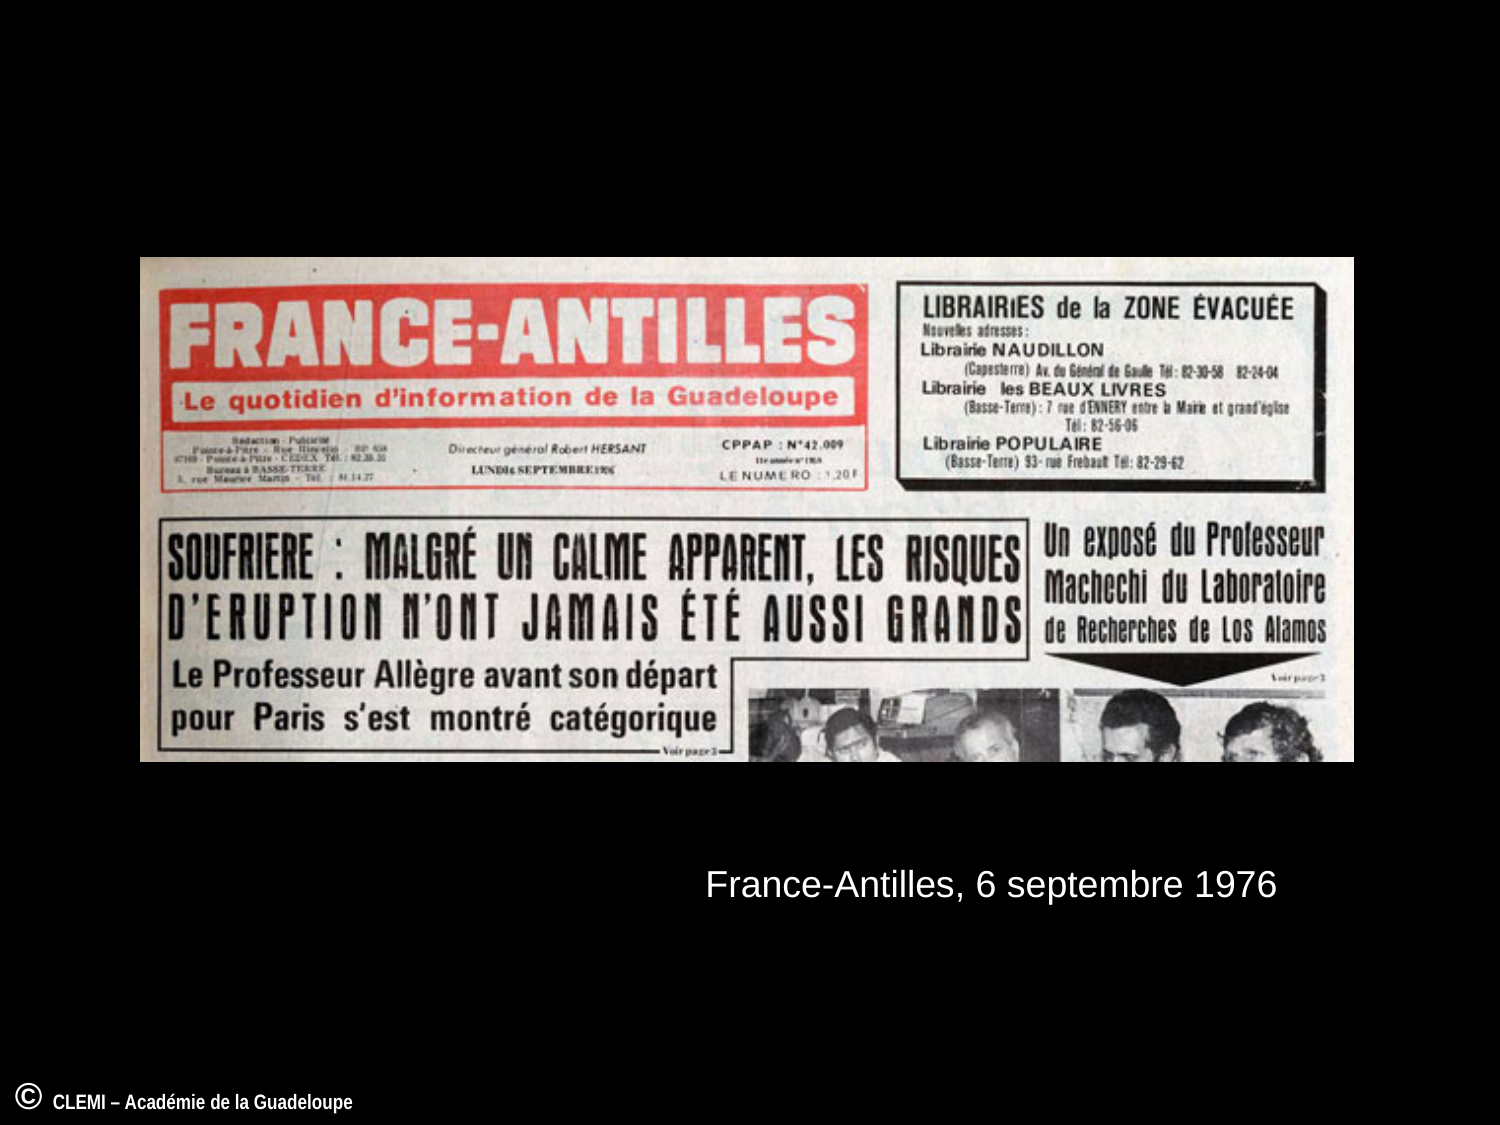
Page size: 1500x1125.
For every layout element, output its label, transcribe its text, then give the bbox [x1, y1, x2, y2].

title France-Antilles, 6 septembre 1976 [515, 843, 1468, 926]
text_box © CLEMI – Académie de la Guadeloupe [0, 1067, 575, 1125]
picture [140, 257, 1354, 762]
